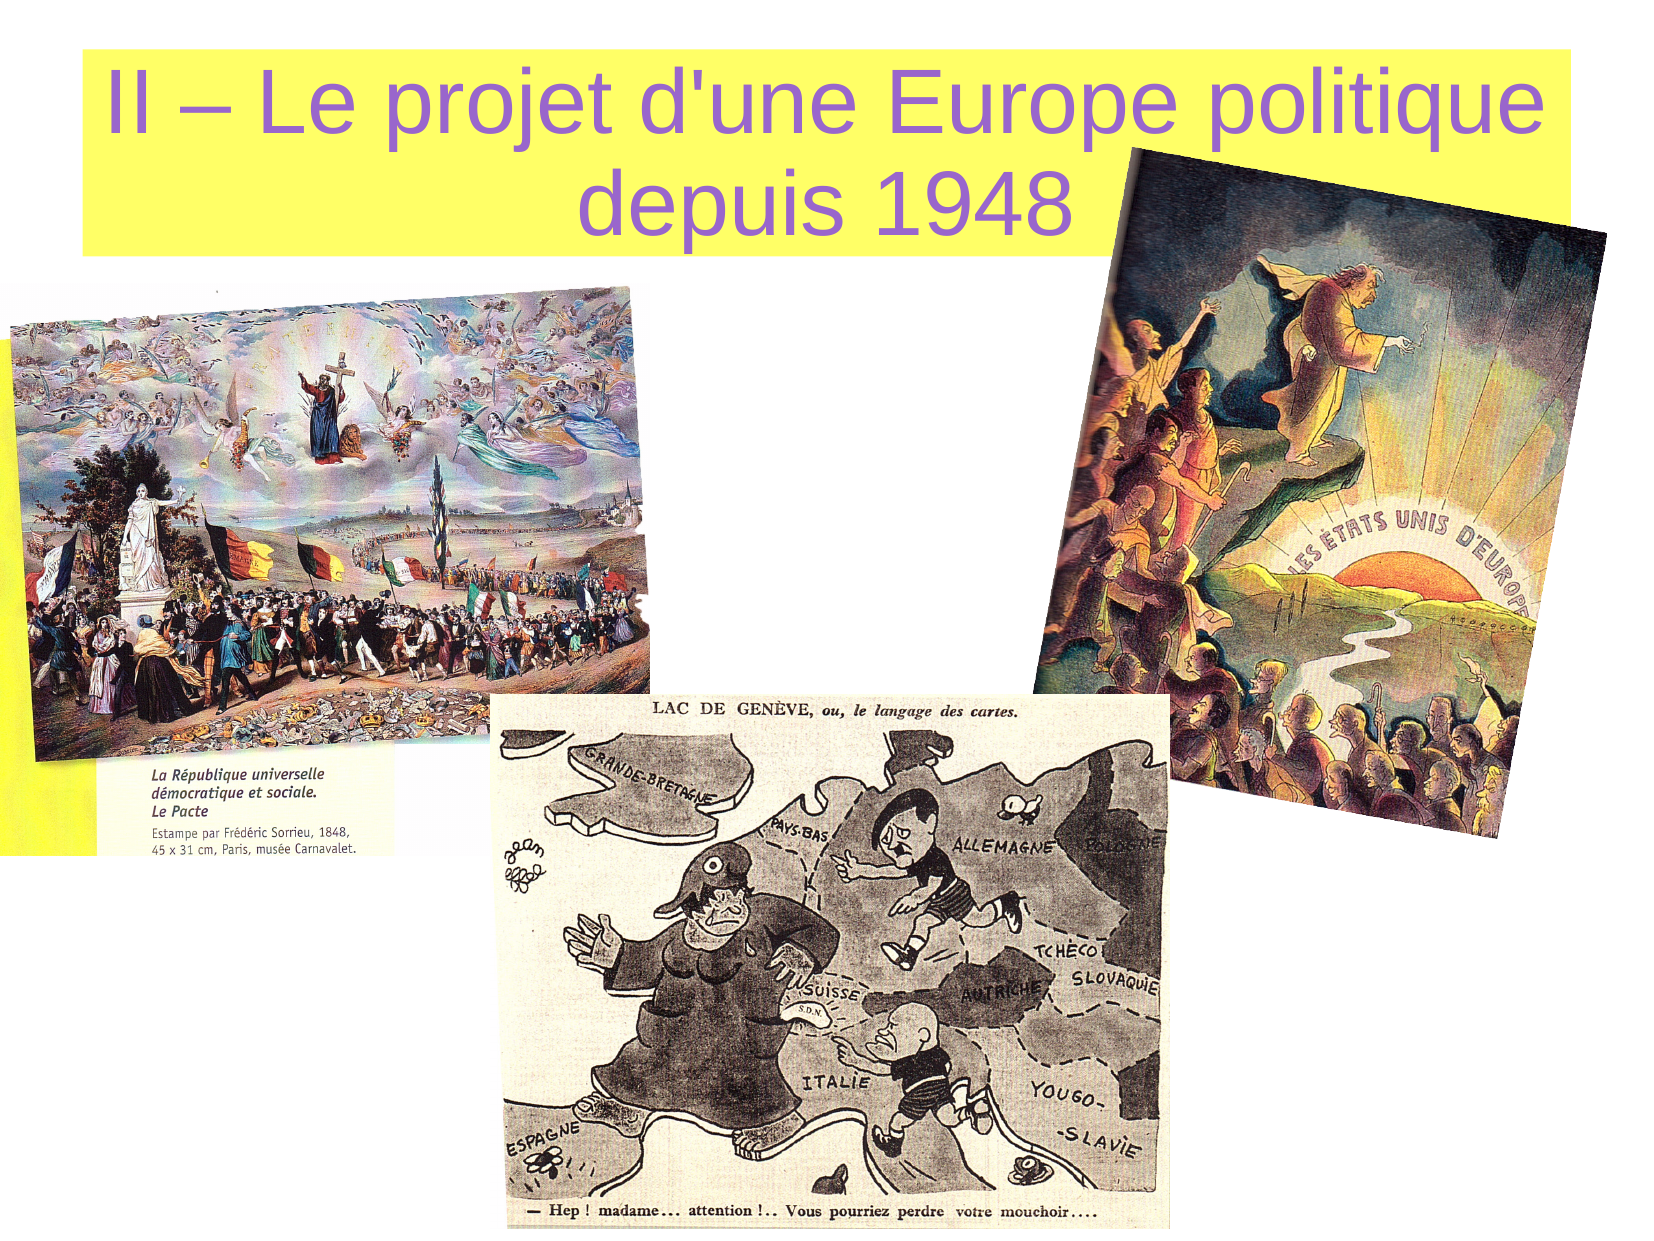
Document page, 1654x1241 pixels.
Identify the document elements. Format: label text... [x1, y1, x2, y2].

picture [0, 146, 1607, 1229]
title II – Le projet d'une Europe politique depuis 1948 [82, 49, 1571, 257]
